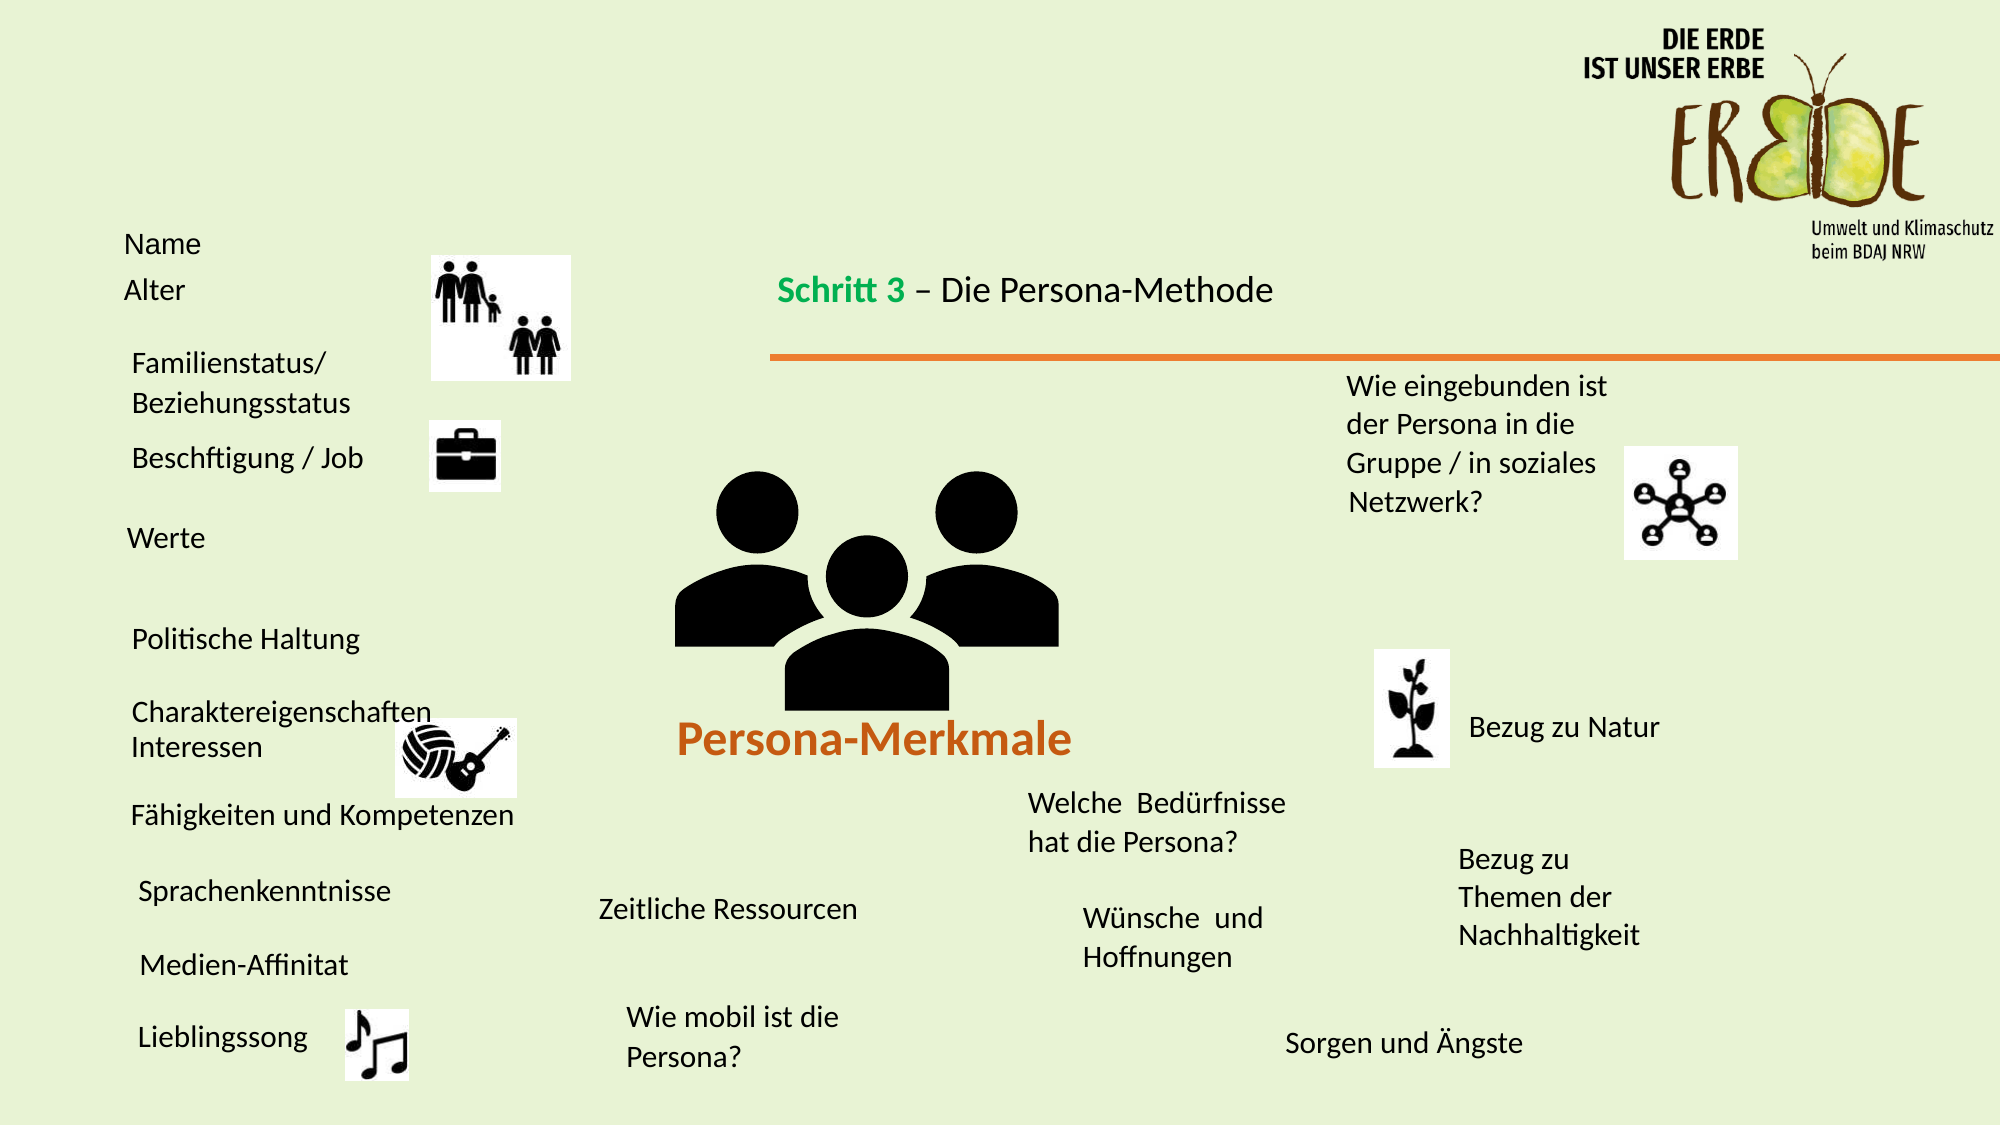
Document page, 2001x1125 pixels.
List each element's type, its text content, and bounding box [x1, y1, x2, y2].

text_box Wünsche und Hoffnungen [1083, 896, 1283, 971]
picture [395, 718, 517, 794]
text_box Bezug zu Natur [1469, 706, 1695, 741]
text_box Sorgen und Ängste [1285, 1022, 1563, 1062]
text_box Wie mobil ist die Persona? [626, 993, 898, 1097]
text_box Sprachenkenntnisse [138, 870, 426, 900]
text_box Wie eingebunden ist der Persona in die Gruppe / in soziales [1346, 364, 1637, 470]
text_box Beziehungsstatus Beschftigung / Job [132, 379, 410, 477]
text_box Name [128, 238, 137, 252]
text_box Schritt 3 – Die Persona-Methode [762, 257, 1326, 319]
text_box Zeitliche Ressourcen [599, 888, 904, 918]
text_box Netzwerk? [1349, 480, 1496, 504]
text_box Alter [124, 269, 196, 299]
picture [431, 255, 571, 381]
text_box Medien-Affinitat [139, 945, 359, 968]
picture [1374, 649, 1450, 769]
picture [345, 1010, 409, 1082]
text_box Familienstatus/ [132, 340, 345, 363]
text_box Persona-Merkmale [661, 698, 1269, 775]
text_box Werte [135, 533, 145, 547]
text_box Bezug zu Themen der Nachhaltigkeit [1458, 838, 1665, 950]
text_box Name [124, 225, 218, 252]
text_box Lieblingssong [138, 1016, 336, 1051]
picture [1624, 446, 1738, 560]
text_box Welche Bedürfnisse hat die Persona? [1028, 780, 1321, 847]
picture [645, 369, 1089, 813]
text_box Interessen [131, 726, 292, 756]
text_box Werte [127, 517, 220, 547]
text_box Fähigkeiten und Kompetenzen [131, 794, 578, 832]
text_box Politische Haltung Charaktereigenschaften [132, 582, 485, 688]
picture [429, 421, 501, 492]
